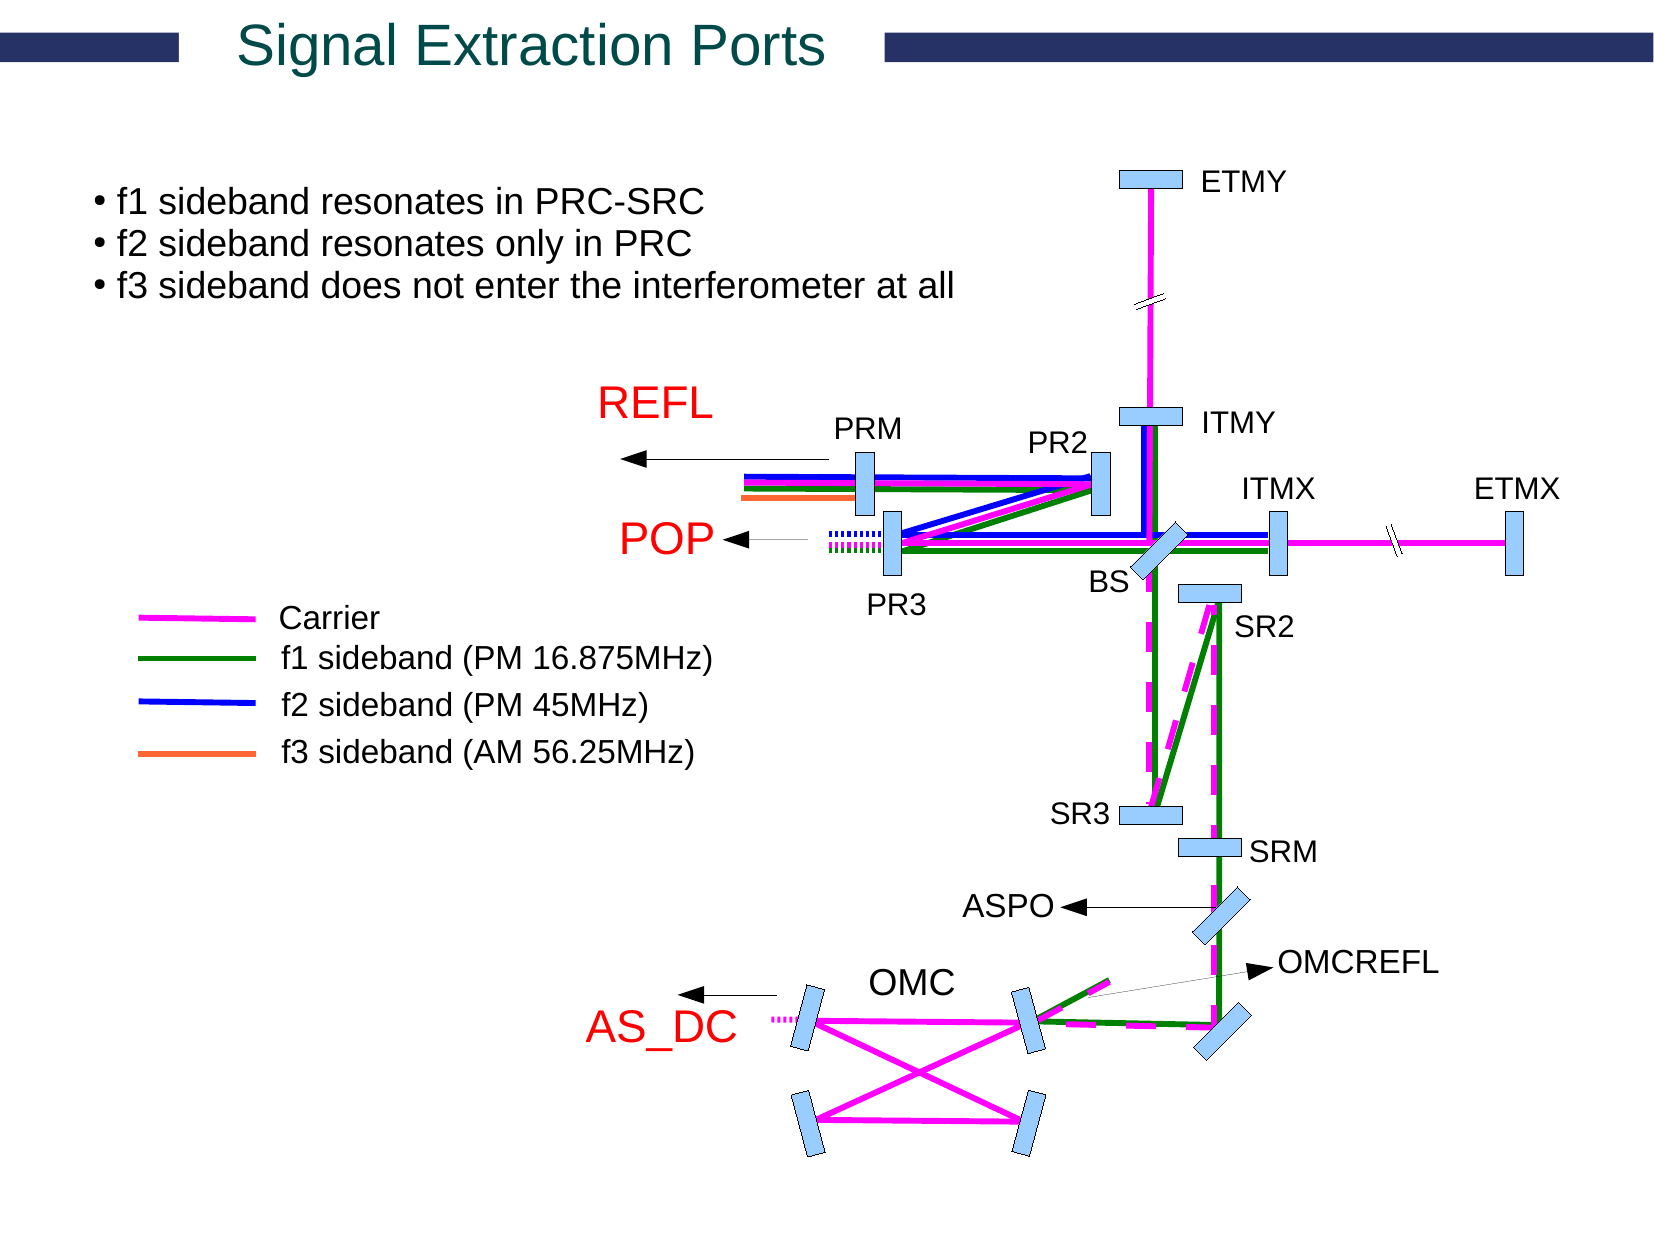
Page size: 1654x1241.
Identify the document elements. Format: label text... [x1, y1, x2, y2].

text_box [1134, 293, 1167, 309]
text_box ETMY [1185, 157, 1306, 207]
text_box POP [603, 505, 731, 572]
text_box OMCREFL [1262, 936, 1455, 989]
text_box ITMX [1226, 463, 1331, 514]
text_box [1193, 1002, 1252, 1061]
text_box SR3 [1035, 789, 1126, 839]
text_box [1387, 524, 1403, 557]
title Signal Extraction Ports [178, 12, 885, 78]
text_box f3 sideband (AM 56.25MHz) [266, 726, 711, 779]
text_box [1119, 407, 1183, 426]
text_box OMC [853, 954, 987, 1012]
text_box [1091, 452, 1111, 516]
text_box PR2 [1012, 418, 1110, 468]
text_box [1119, 170, 1183, 189]
text_box PR3 [851, 579, 942, 630]
text_box [1269, 514, 1288, 576]
text_box PRM [818, 404, 927, 454]
text_box [1141, 521, 1189, 561]
text_box AS_DC [570, 993, 754, 1060]
text_box [1178, 584, 1242, 603]
text_box SRM [1234, 826, 1335, 877]
text_box [1192, 886, 1251, 945]
text_box [1178, 838, 1242, 857]
text_box SR2 [1219, 602, 1315, 652]
text_box [1505, 514, 1524, 576]
text_box REFL [582, 370, 729, 437]
text_box [883, 511, 902, 576]
text_box ITMY [1186, 397, 1291, 447]
text_box [1011, 1090, 1046, 1157]
text_box f1 sideband (PM 16.875MHz) [266, 631, 729, 684]
text_box BS [1073, 556, 1162, 607]
text_box [791, 1090, 826, 1157]
text_box f1 sideband resonates in PRC-SRC f2 sideband resonates only in PRC f3 sideband does not enter the interferometer at all [78, 173, 971, 315]
text_box [855, 454, 875, 516]
text_box [790, 984, 825, 1051]
text_box f2 sideband (PM 45MHz) [266, 679, 665, 726]
text_box ETMX [1459, 463, 1576, 514]
text_box [1011, 987, 1046, 1054]
text_box [1126, 806, 1183, 825]
text_box ASPO [947, 880, 1070, 933]
text_box Carrier [264, 592, 396, 645]
